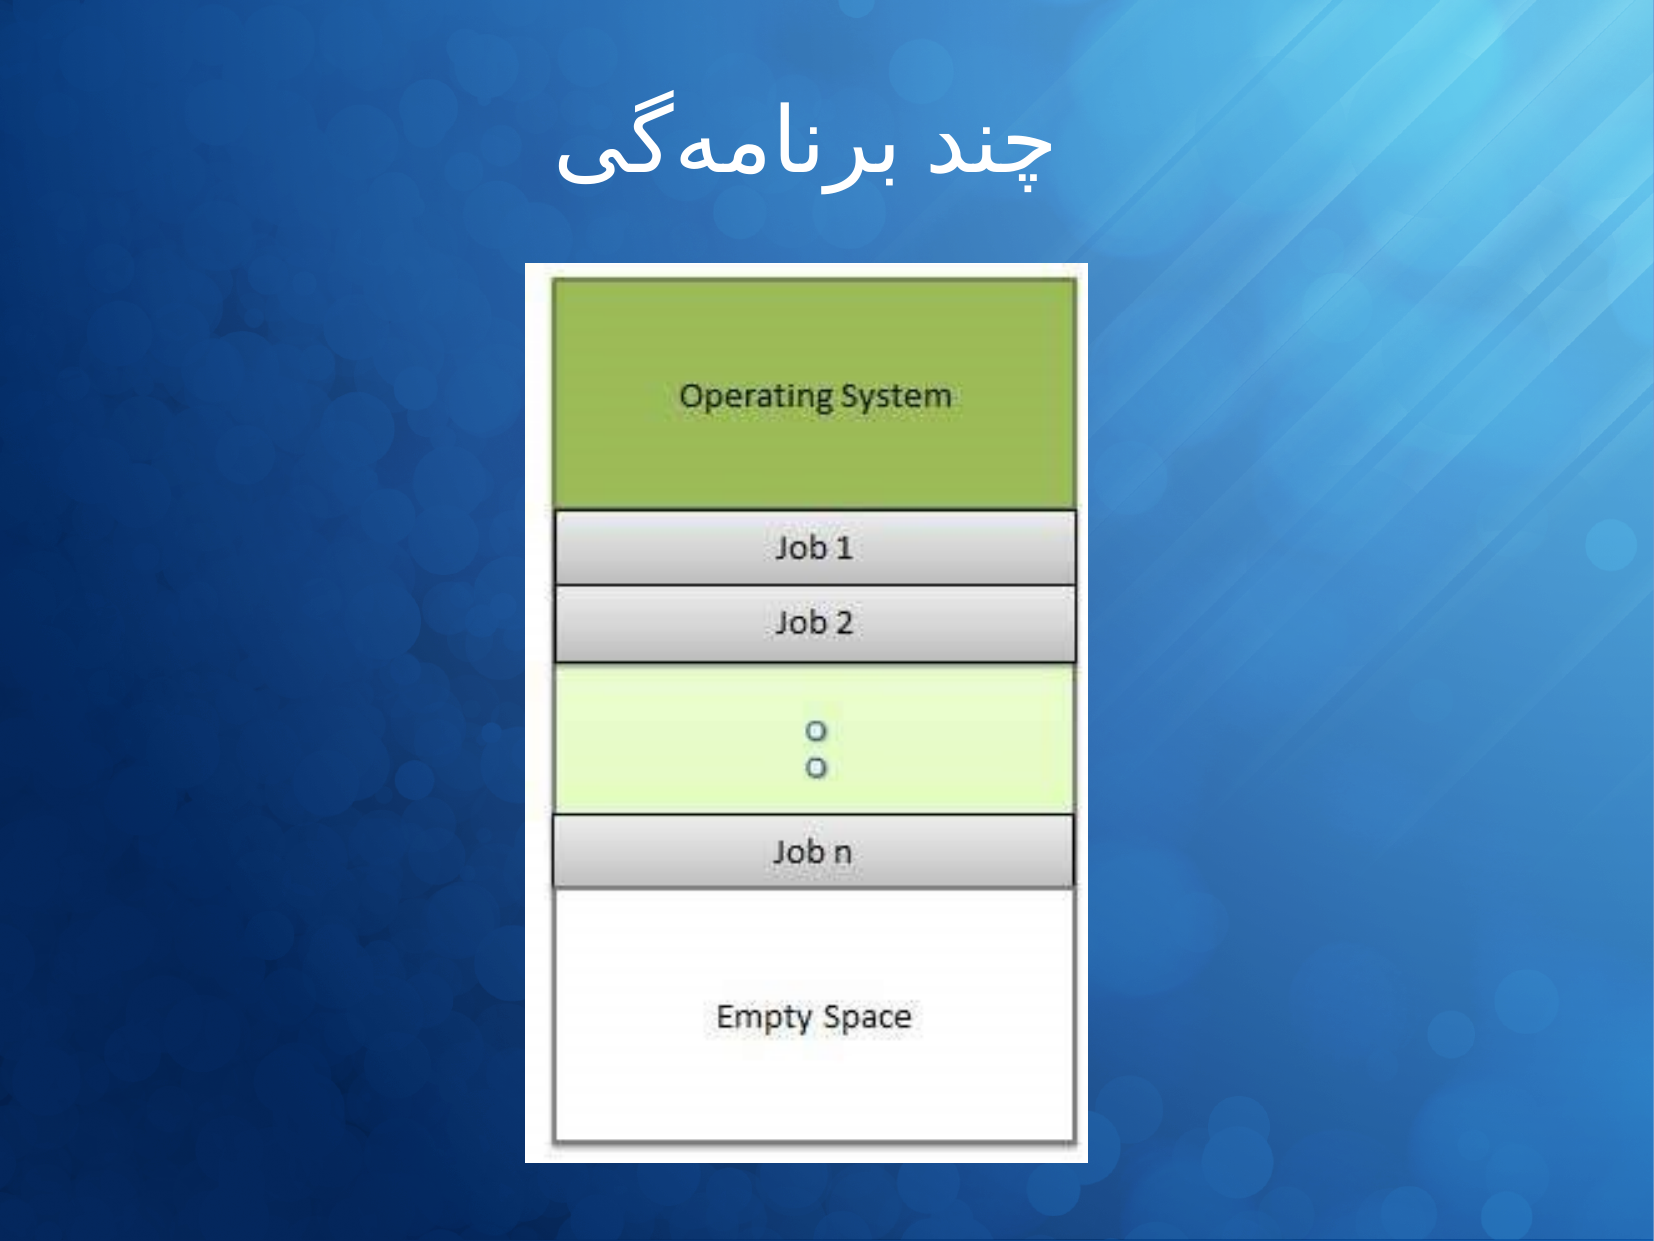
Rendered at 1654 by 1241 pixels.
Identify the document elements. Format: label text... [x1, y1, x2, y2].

picture [0, 0, 1654, 1241]
title چند برنامه‌گی [112, 37, 1501, 263]
